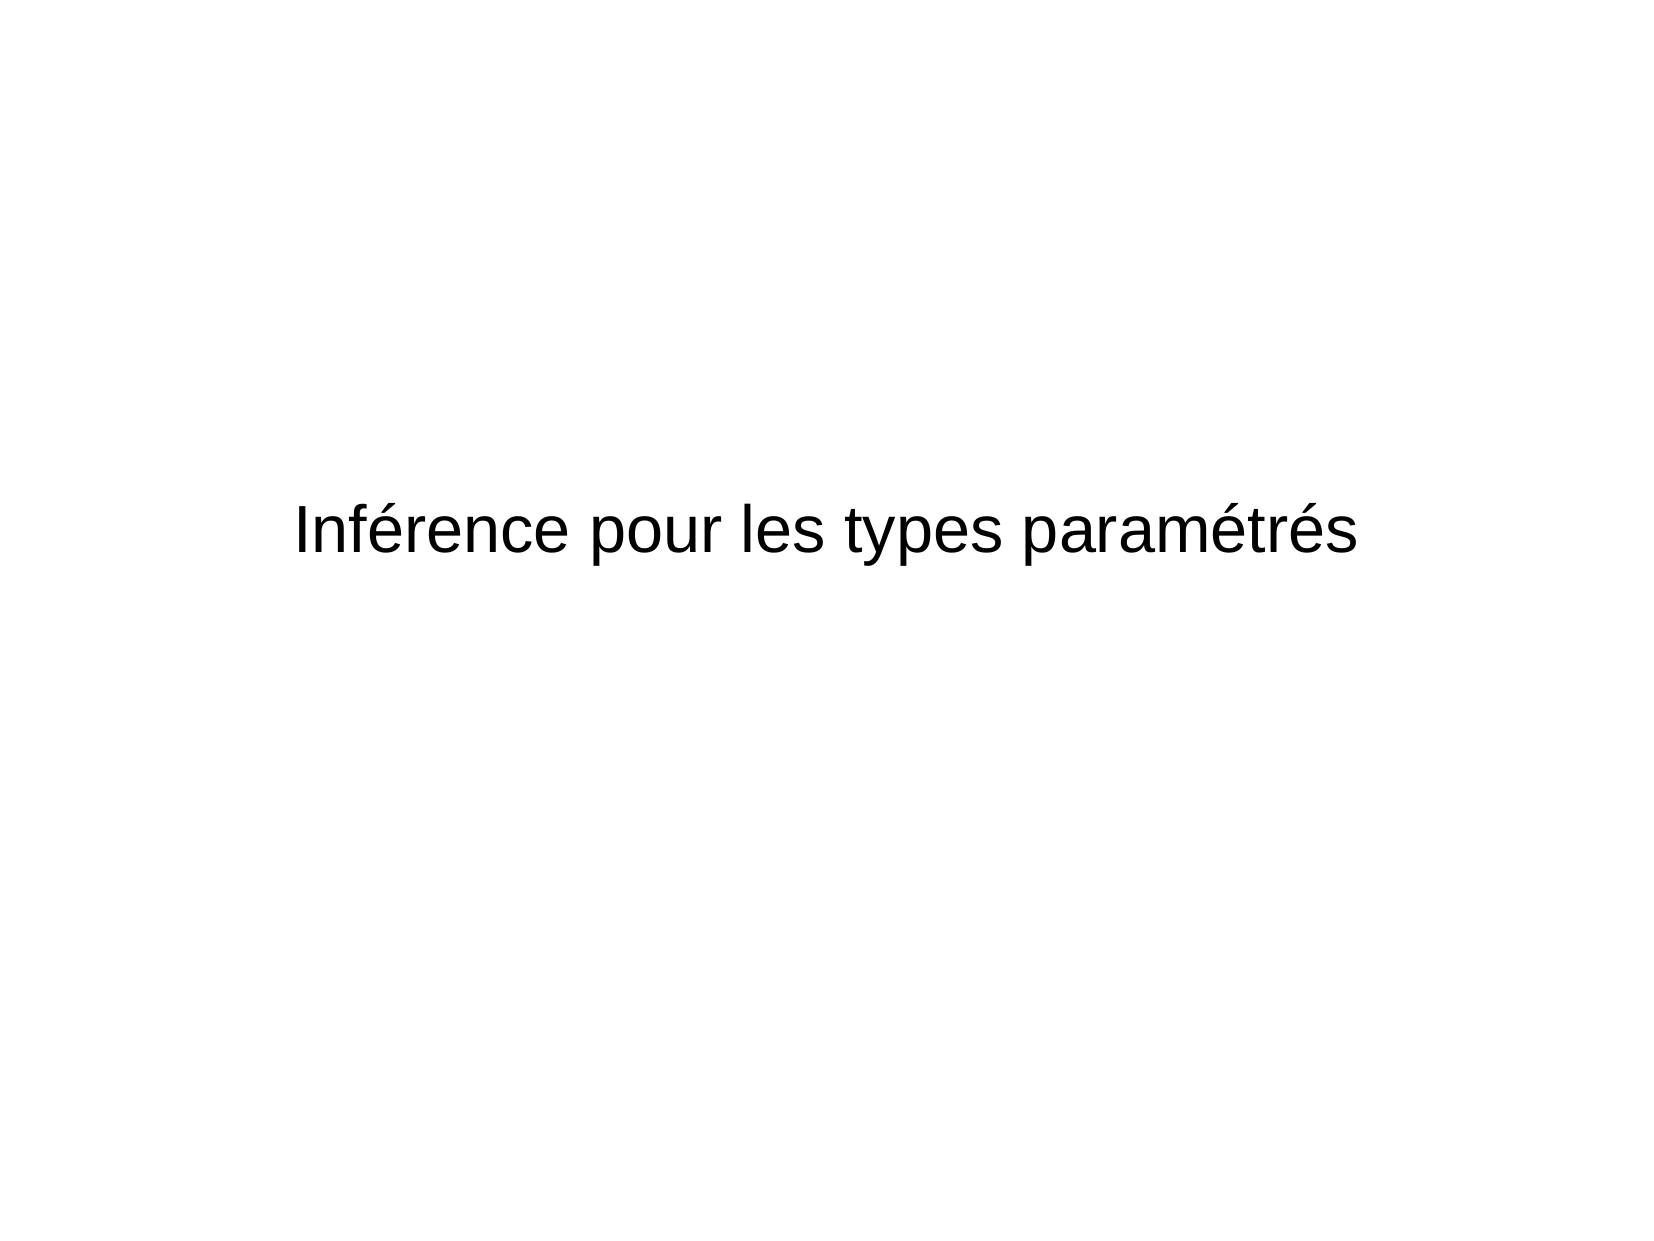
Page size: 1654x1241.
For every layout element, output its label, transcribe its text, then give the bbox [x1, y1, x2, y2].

subtitle Inférence pour les types paramétrés [82, 49, 1571, 1010]
